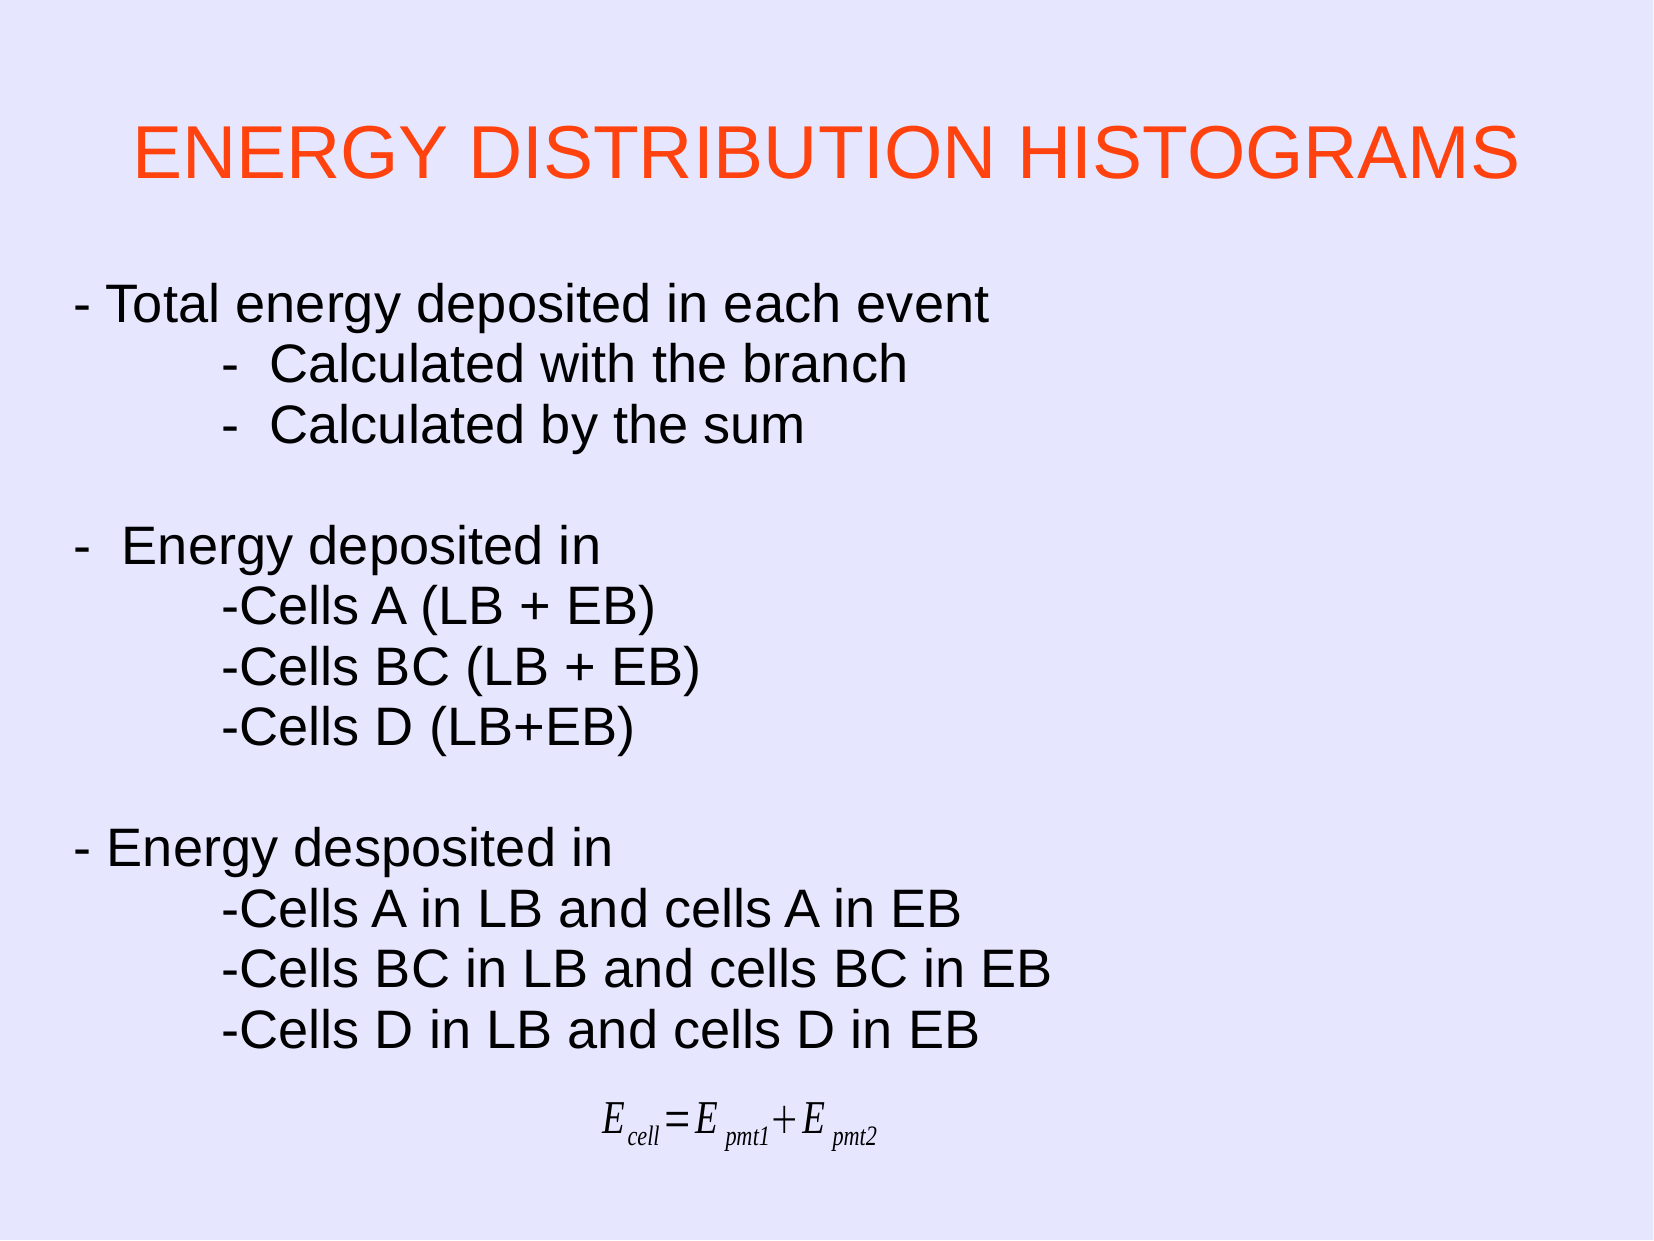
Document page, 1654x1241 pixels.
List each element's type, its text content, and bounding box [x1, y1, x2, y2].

text_box - Total energy deposited in each event - Calculated with the branch - Calculated by the sum - Energy deposited in -Cells A (LB + EB) -Cells BC (LB + EB) -Cells D (LB+EB) - Energy desposited in -Cells A in LB and cells A in EB -Cells BC in LB and cells BC in EB -Cells D in LB and cells D in EB [59, 265, 1595, 1129]
chart [590, 1092, 886, 1152]
title ENERGY DISTRIBUTION HISTOGRAMS [82, 56, 1571, 250]
